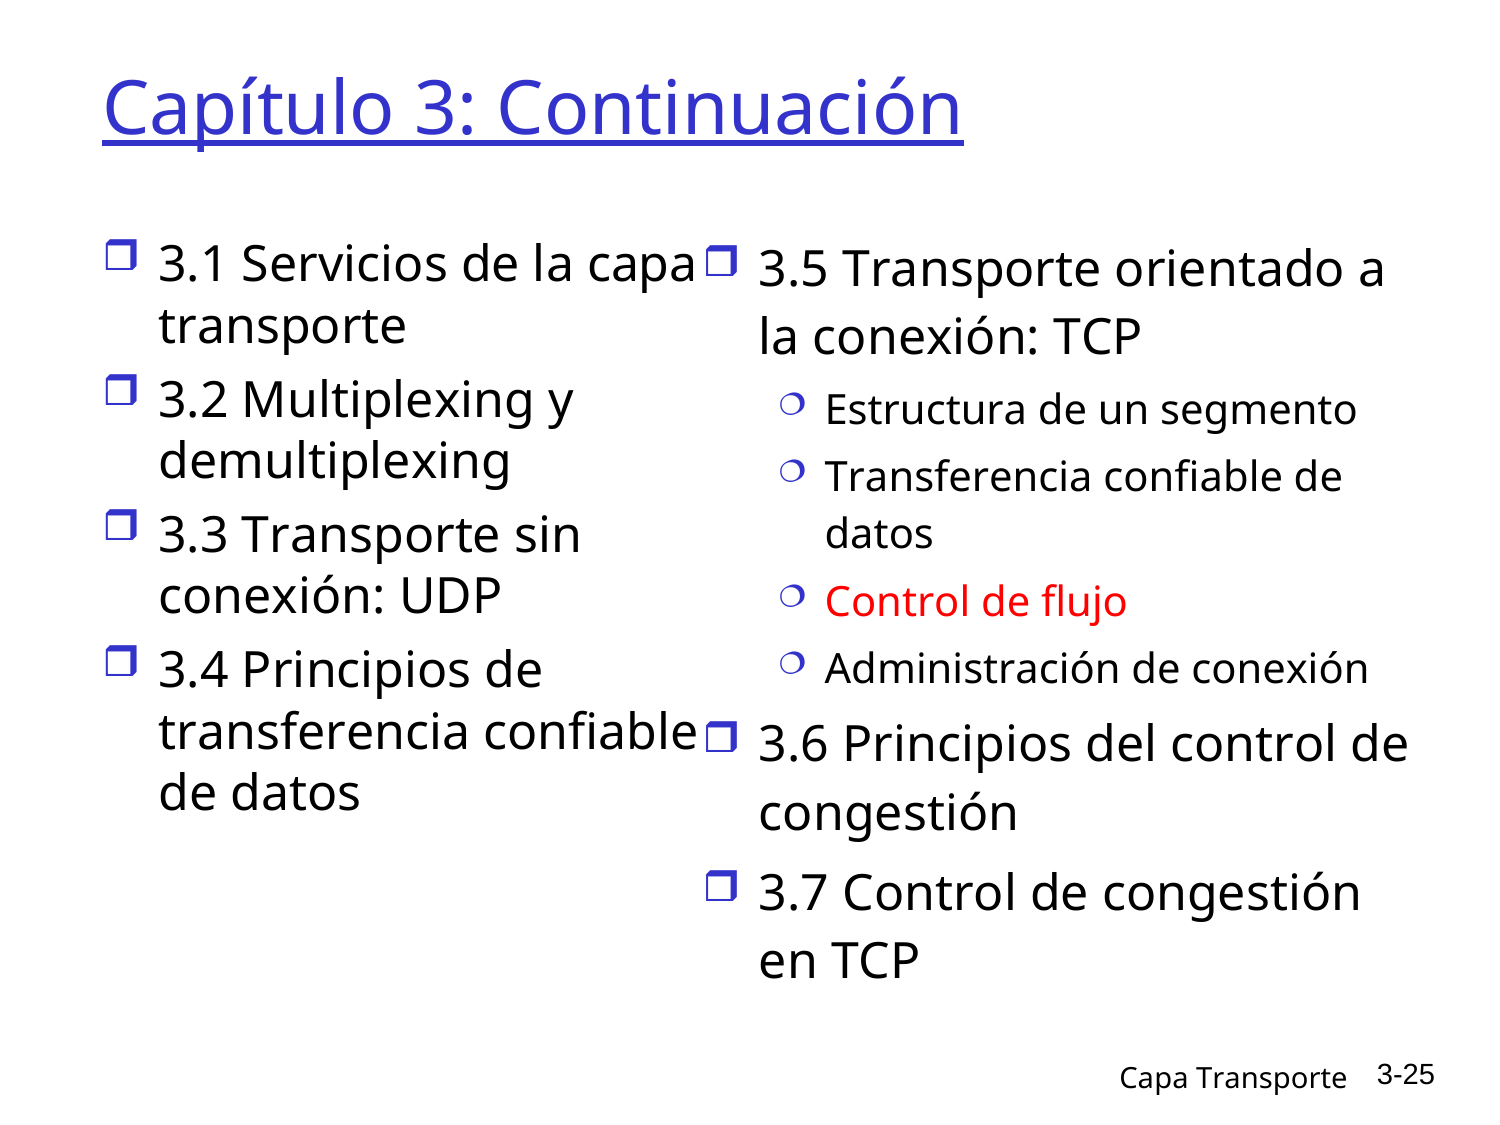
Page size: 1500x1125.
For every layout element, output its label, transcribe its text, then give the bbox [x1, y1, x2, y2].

title Capítulo 3: Continuación [87, 15, 1426, 196]
list 3.5 Transporte orientado a la conexión: TCP Estructura de un segmento Transferencia confiable de datos Control de flujo Administración de conexión 3.6 Principios del control de congestión 3.7 Control de congestión en TCP [687, 224, 1426, 983]
list 3.1 Servicios de la capa transporte 3.2 Multiplexing y demultiplexing 3.3 Transporte sin conexión: UDP 3.4 Principios de transferencia confiable de datos [87, 224, 687, 983]
